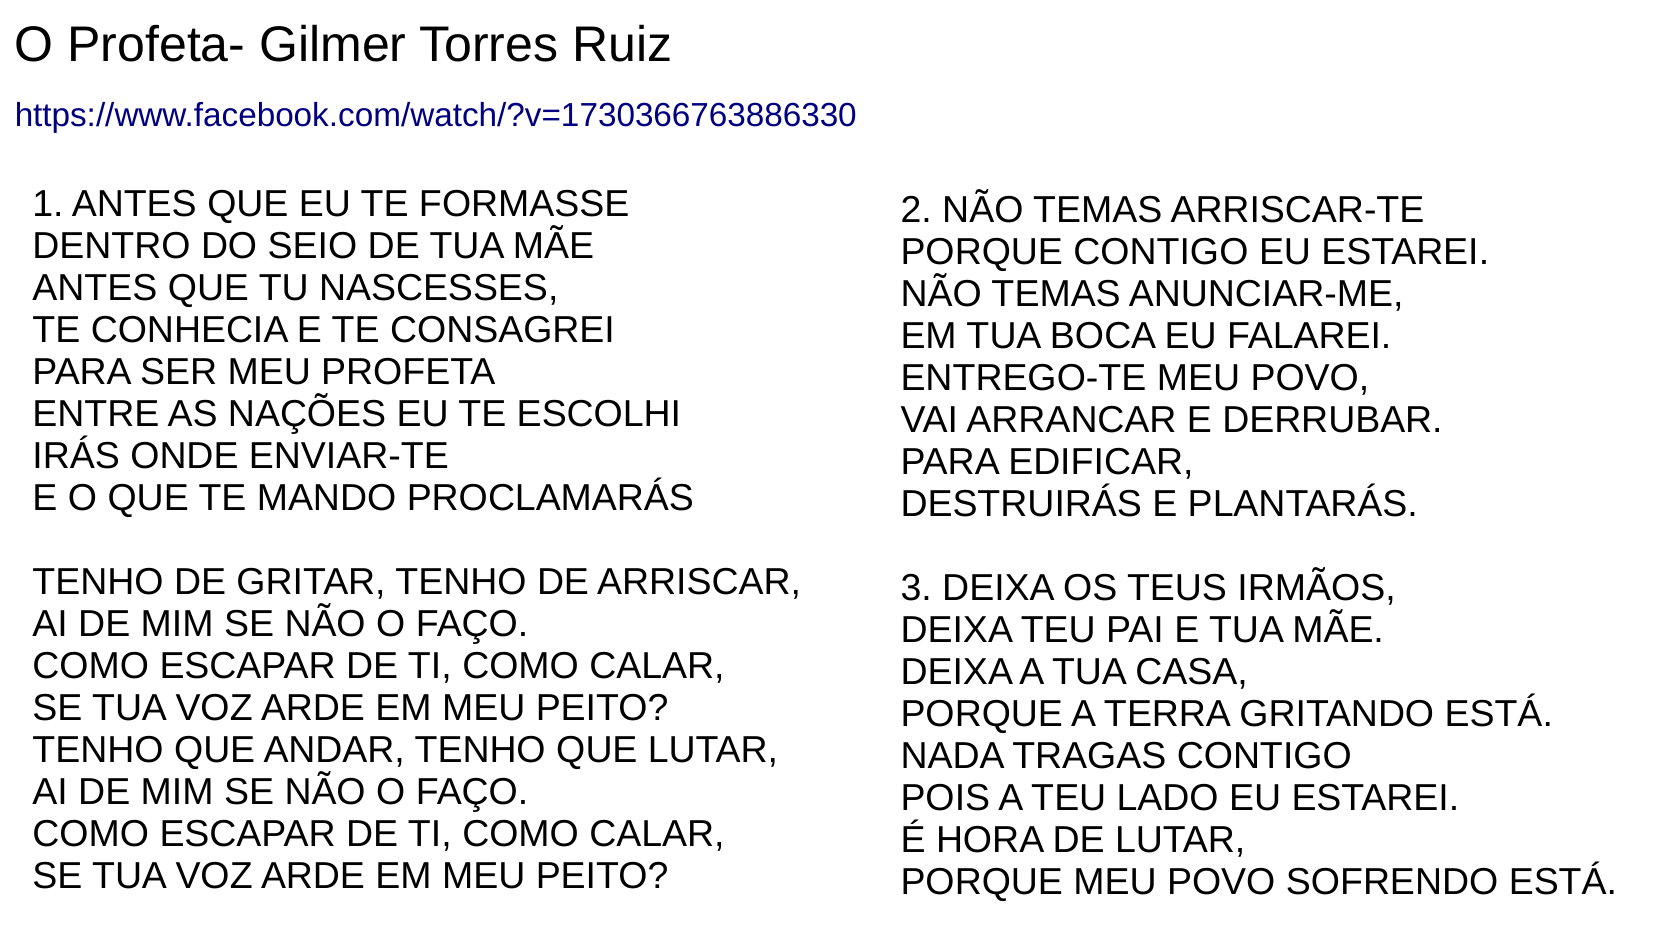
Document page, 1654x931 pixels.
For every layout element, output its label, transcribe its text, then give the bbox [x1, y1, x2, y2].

text_box O Profeta- Gilmer Torres Ruiz https://www.facebook.com/watch/?v=1730366763886330 [0, 8, 1595, 160]
text_box 2. NÃO TEMAS ARRISCAR-TE PORQUE CONTIGO EU ESTAREI. NÃO TEMAS ANUNCIAR-ME, EM TUA BOCA EU FALAREI. ENTREGO-TE MEU POVO, VAI ARRANCAR E DERRUBAR. PARA EDIFICAR, DESTRUIRÁS E PLANTARÁS. 3. DEIXA OS TEUS IRMÃOS, DEIXA TEU PAI E TUA MÃE. DEIXA A TUA CASA, PORQUE A TERRA GRITANDO ESTÁ. NADA TRAGAS CONTIGO POIS A TEU LADO EU ESTAREI. É HORA DE LUTAR, PORQUE MEU POVO SOFRENDO ESTÁ. [885, 180, 1654, 910]
text_box 1. ANTES QUE EU TE FORMASSE DENTRO DO SEIO DE TUA MÃE ANTES QUE TU NASCESSES, TE CONHECIA E TE CONSAGREI PARA SER MEU PROFETA ENTRE AS NAÇÕES EU TE ESCOLHI IRÁS ONDE ENVIAR-TE E O QUE TE MANDO PROCLAMARÁS TENHO DE GRITAR, TENHO DE ARRISCAR, AI DE MIM SE NÃO O FAÇO. COMO ESCAPAR DE TI, COMO CALAR, SE TUA VOZ ARDE EM MEU PEITO? TENHO QUE ANDAR, TENHO QUE LUTAR, AI DE MIM SE NÃO O FAÇO. COMO ESCAPAR DE TI, COMO CALAR, SE TUA VOZ ARDE EM MEU PEITO? [17, 175, 821, 904]
